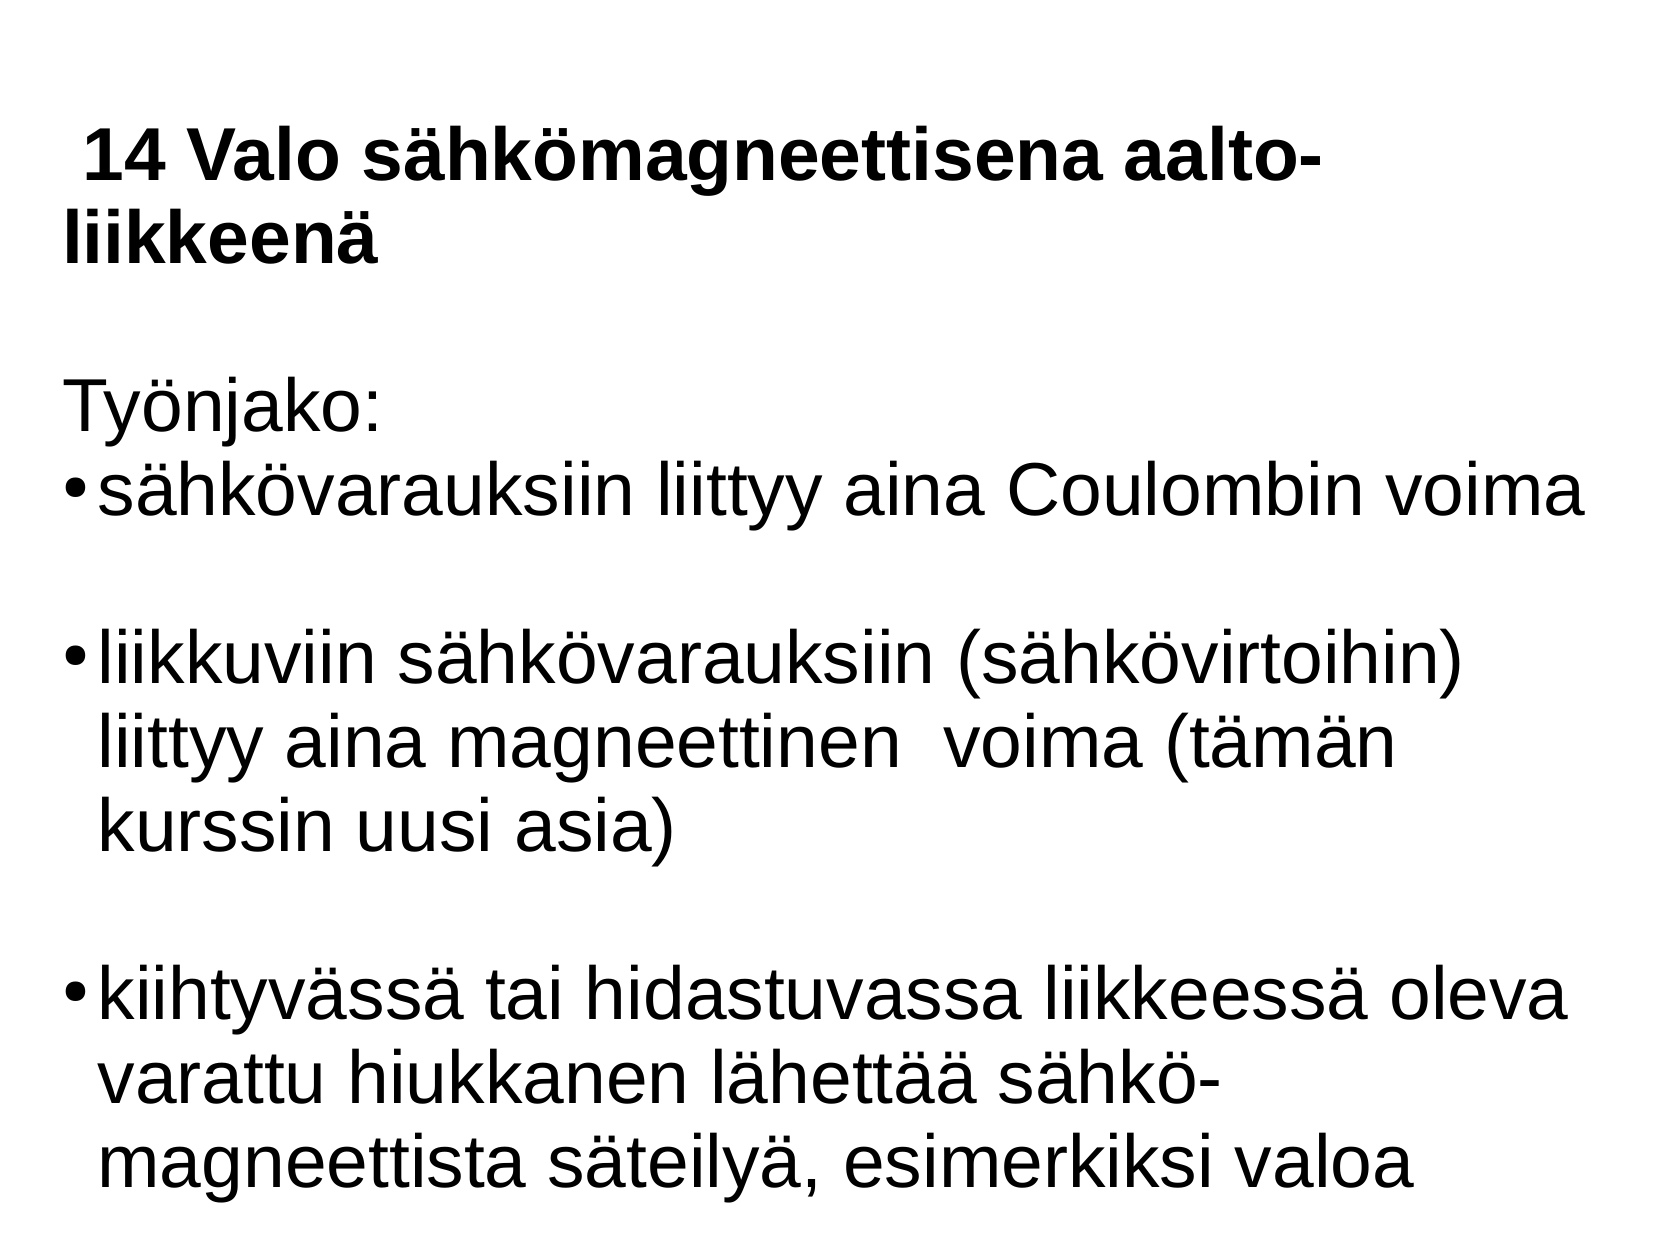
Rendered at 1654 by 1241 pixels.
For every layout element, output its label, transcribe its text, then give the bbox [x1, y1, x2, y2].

text_box 14 Valo sähkömagneettisena aalto-liikkeenä Työnjako: sähkövarauksiin liittyy aina Coulombin voima liikkuviin sähkövarauksiin (sähkövirtoihin) liittyy aina magneettinen voima (tämän kurssin uusi asia) kiihtyvässä tai hidastuvassa liikkeessä oleva varattu hiukkanen lähettää sähkö-magneettista säteilyä, esimerkiksi valoa [47, 104, 1619, 1212]
